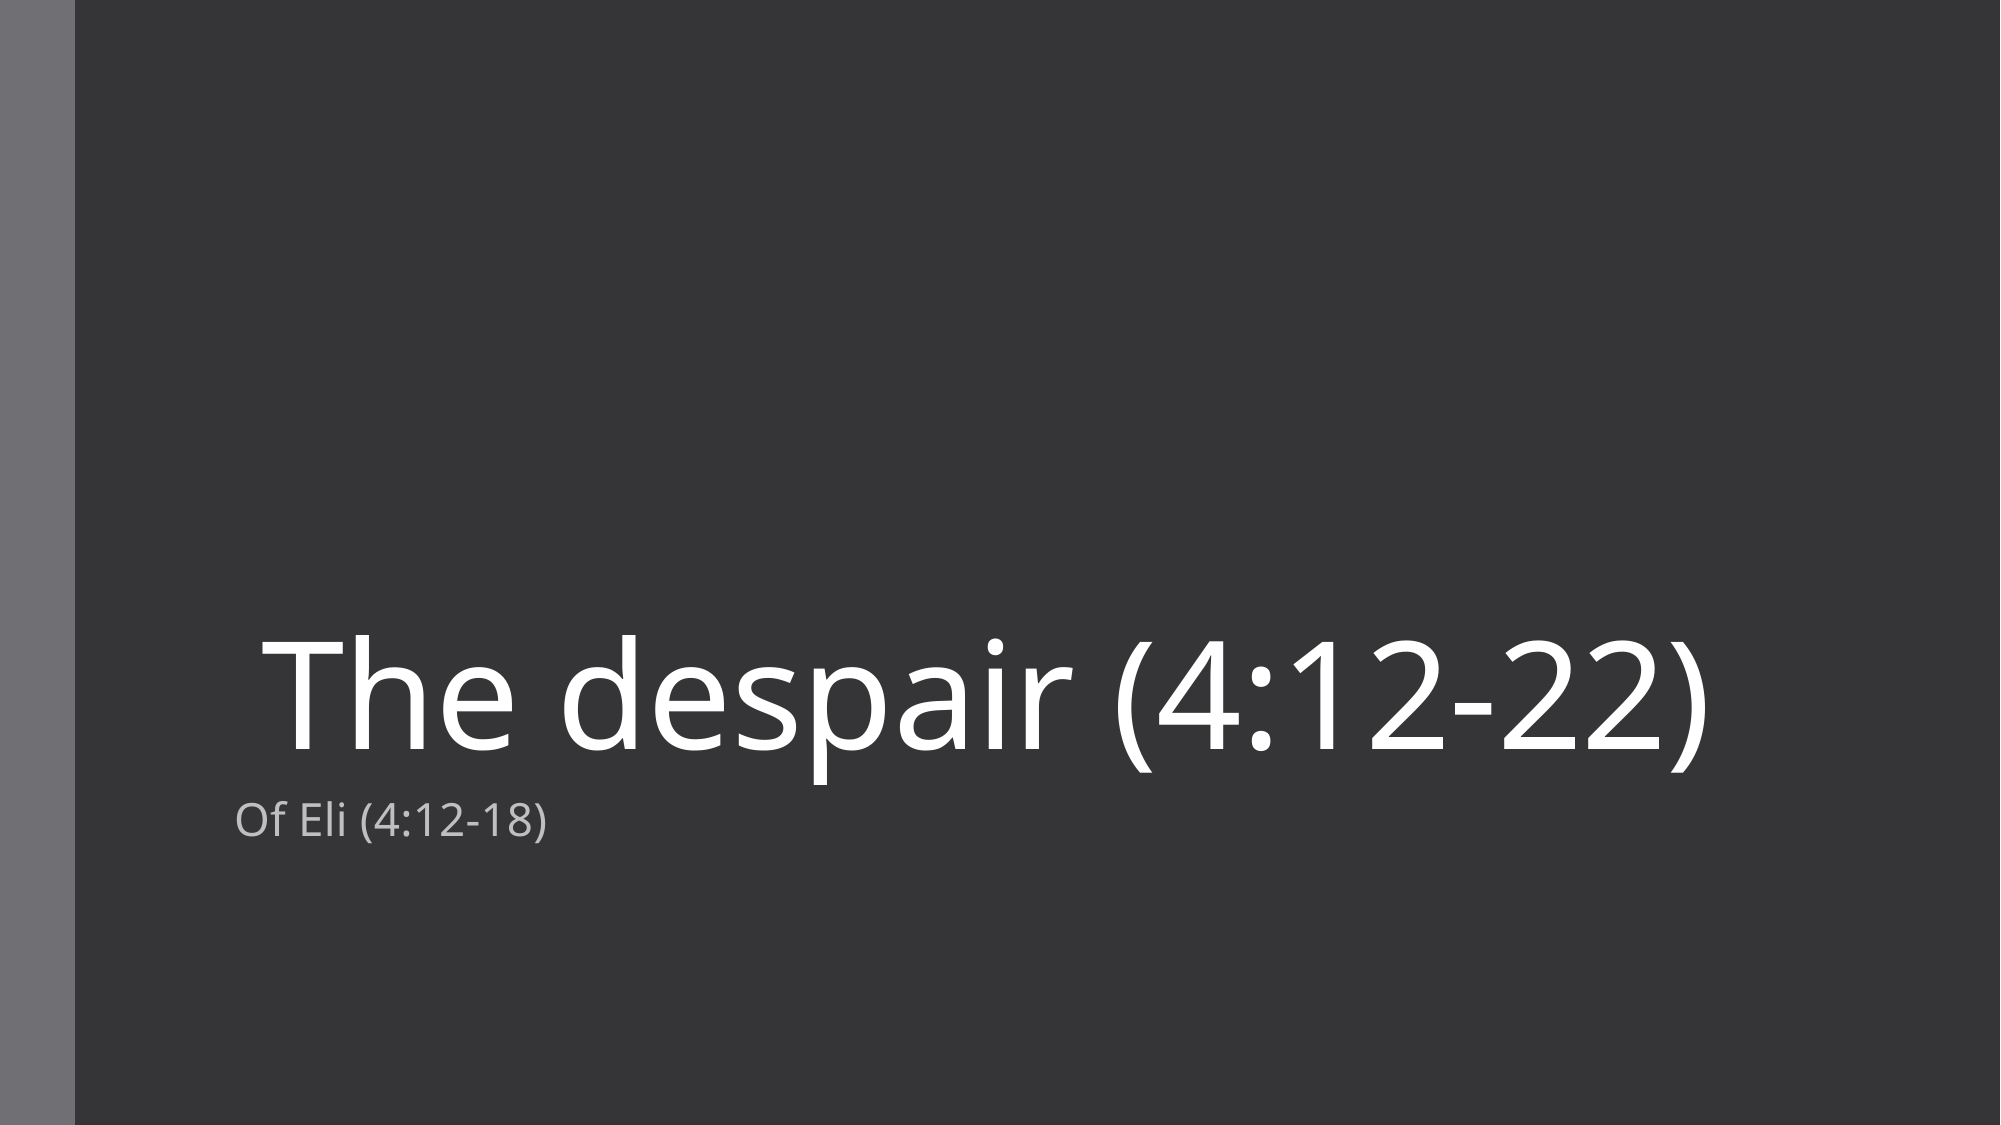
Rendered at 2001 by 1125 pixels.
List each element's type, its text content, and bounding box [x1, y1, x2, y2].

title The despair (4:12-22) [206, 124, 1752, 787]
subtitle Of Eli (4:12-18) [206, 787, 1752, 1066]
